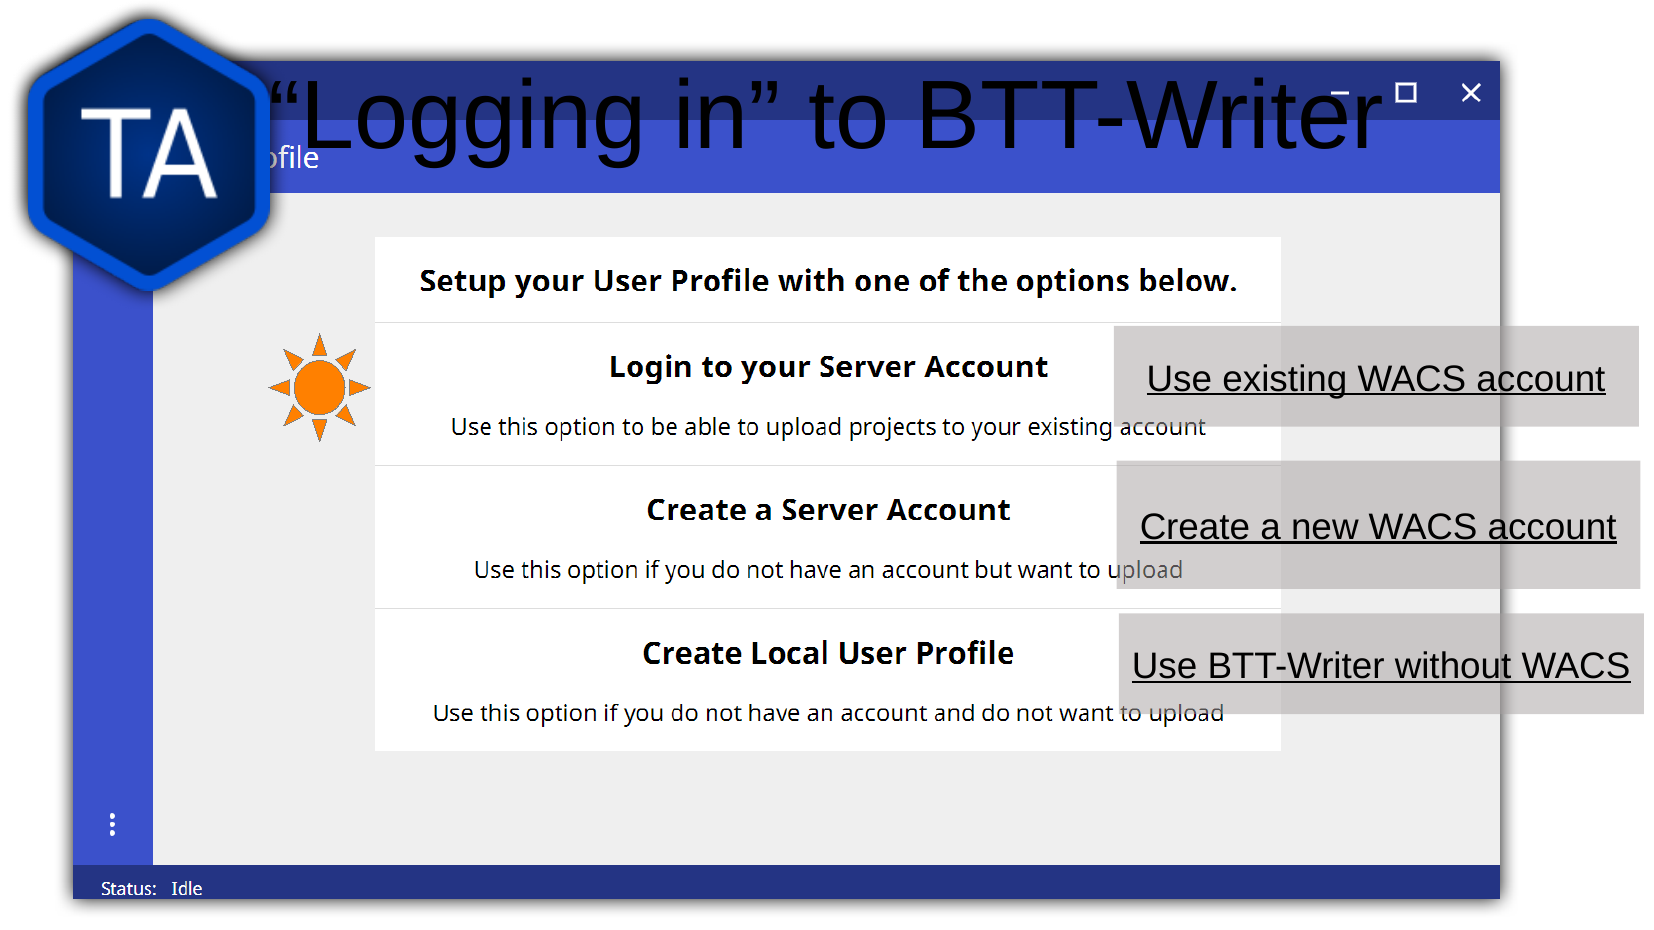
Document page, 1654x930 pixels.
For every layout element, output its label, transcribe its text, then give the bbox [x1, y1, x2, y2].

text_box [294, 360, 346, 415]
text_box [335, 349, 356, 371]
text_box [283, 349, 304, 371]
picture [28, 19, 1500, 899]
text_box [312, 333, 327, 356]
text_box [283, 404, 304, 426]
text_box [268, 379, 290, 396]
text_box [349, 379, 371, 396]
title “Logging in” to BTT-Writer [82, 37, 1571, 193]
text_box [335, 404, 356, 426]
text_box Use BTT-Writer without WACS [1118, 613, 1644, 715]
text_box Use existing WACS account [1113, 325, 1639, 427]
text_box Create a new WACS account [1116, 460, 1641, 589]
text_box [312, 419, 327, 442]
